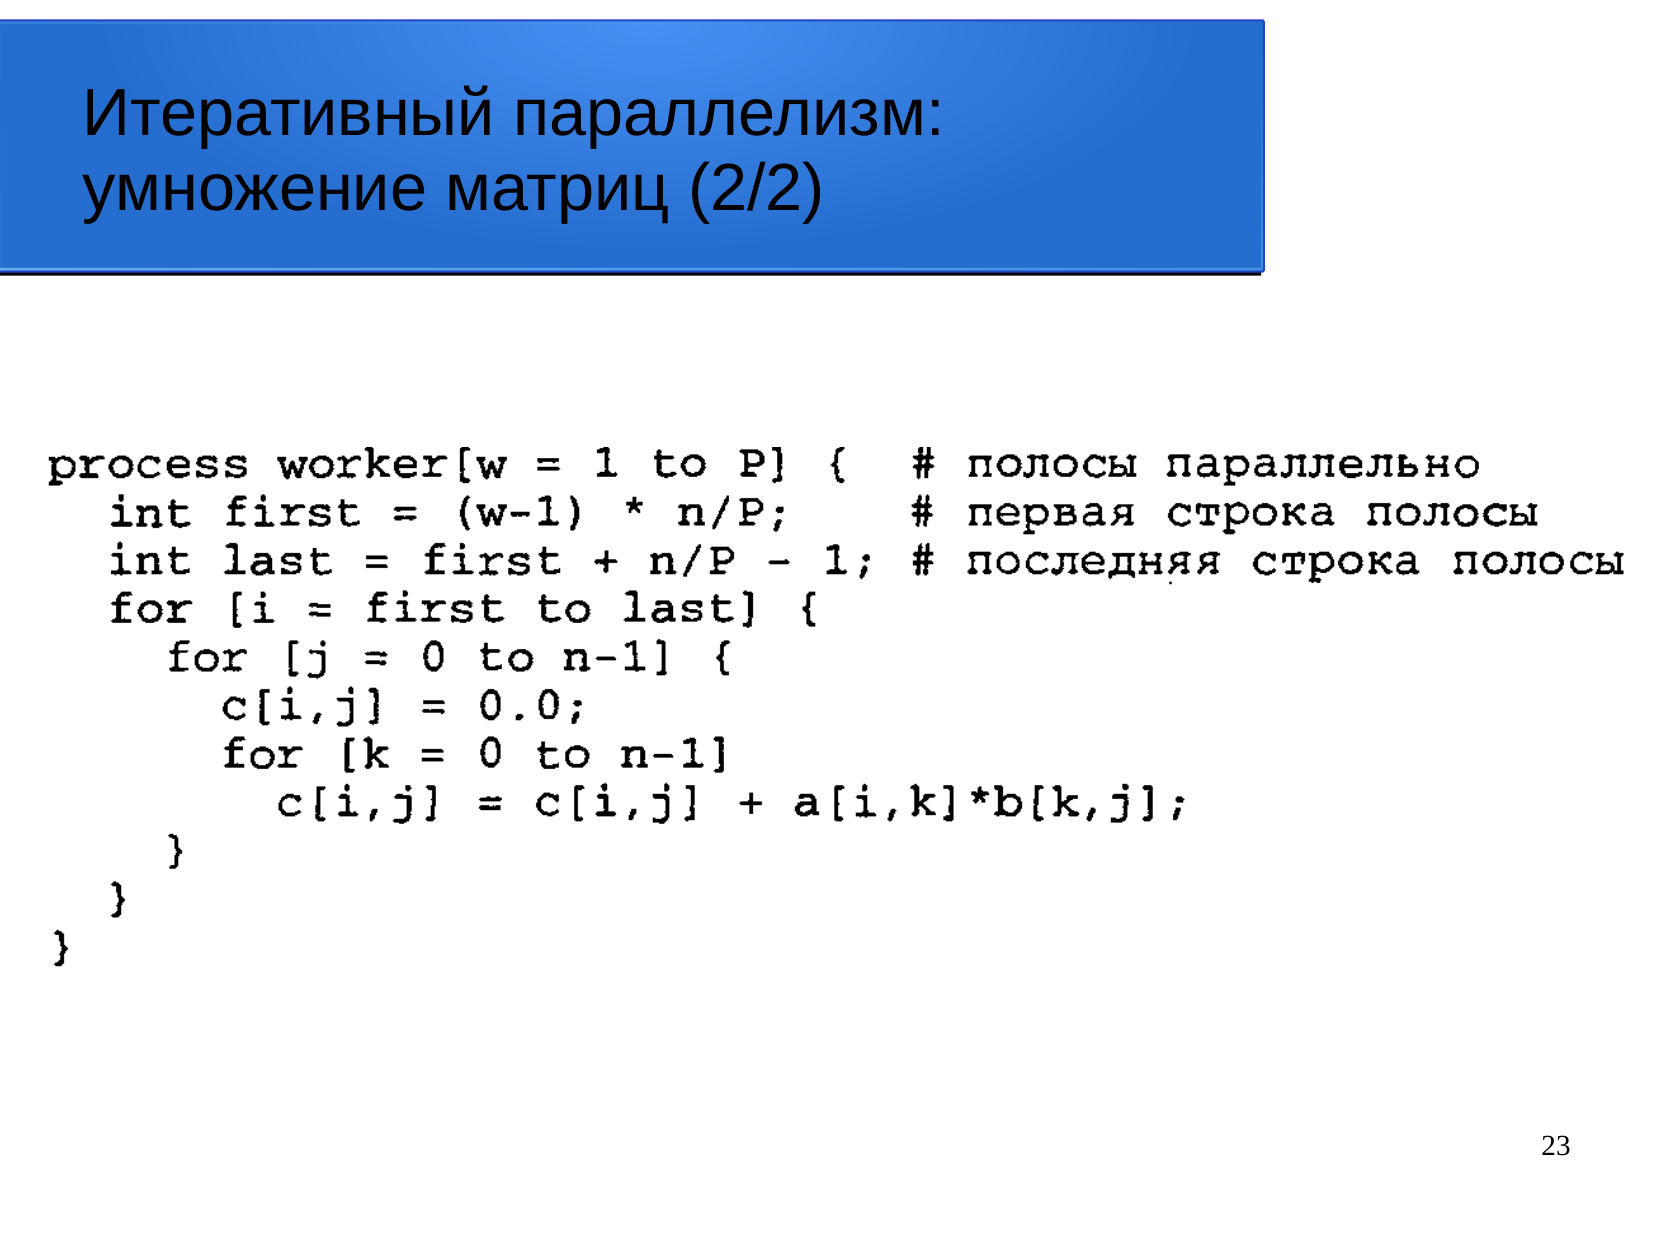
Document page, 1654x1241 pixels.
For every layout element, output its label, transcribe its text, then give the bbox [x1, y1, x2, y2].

picture [35, 447, 1630, 975]
title Итеративный параллелизм: умножение матриц (2/2) [82, 47, 1235, 252]
